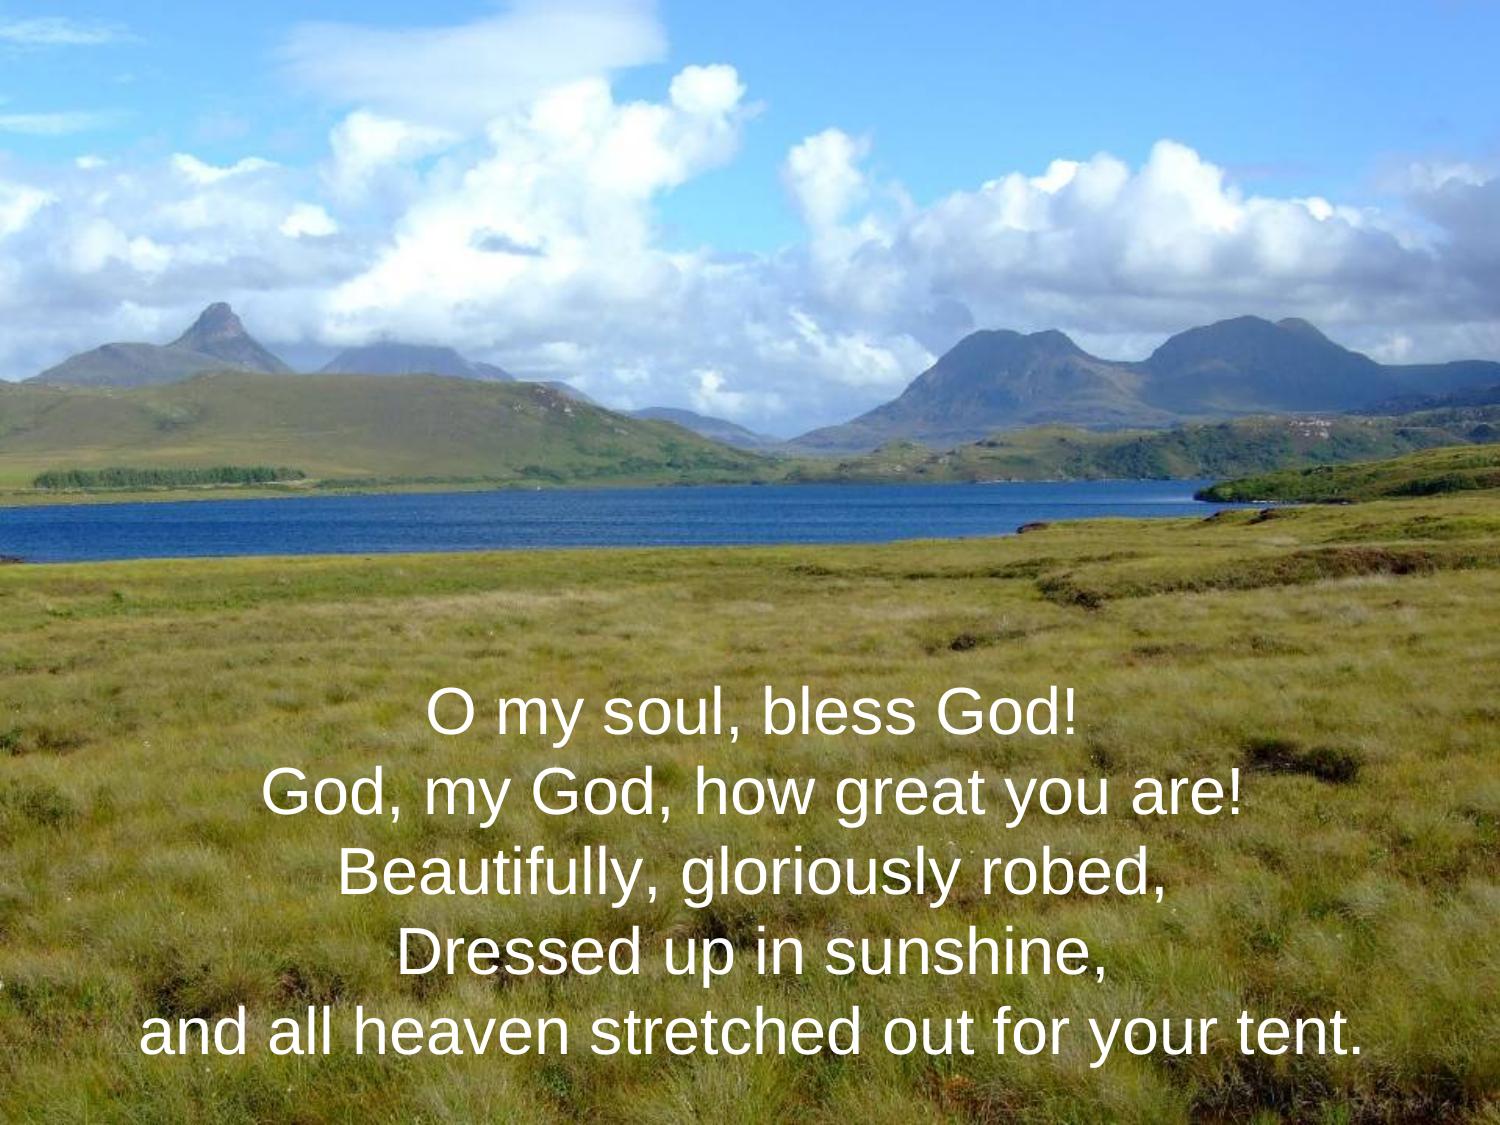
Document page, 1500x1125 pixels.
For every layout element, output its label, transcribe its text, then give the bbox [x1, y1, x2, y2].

text_box O my soul, bless God! God, my God, how great you are! Beautifully, gloriously robed, Dressed up in sunshine, and all heaven stretched out for your tent. [62, 659, 1463, 1076]
picture [0, 0, 1500, 1125]
